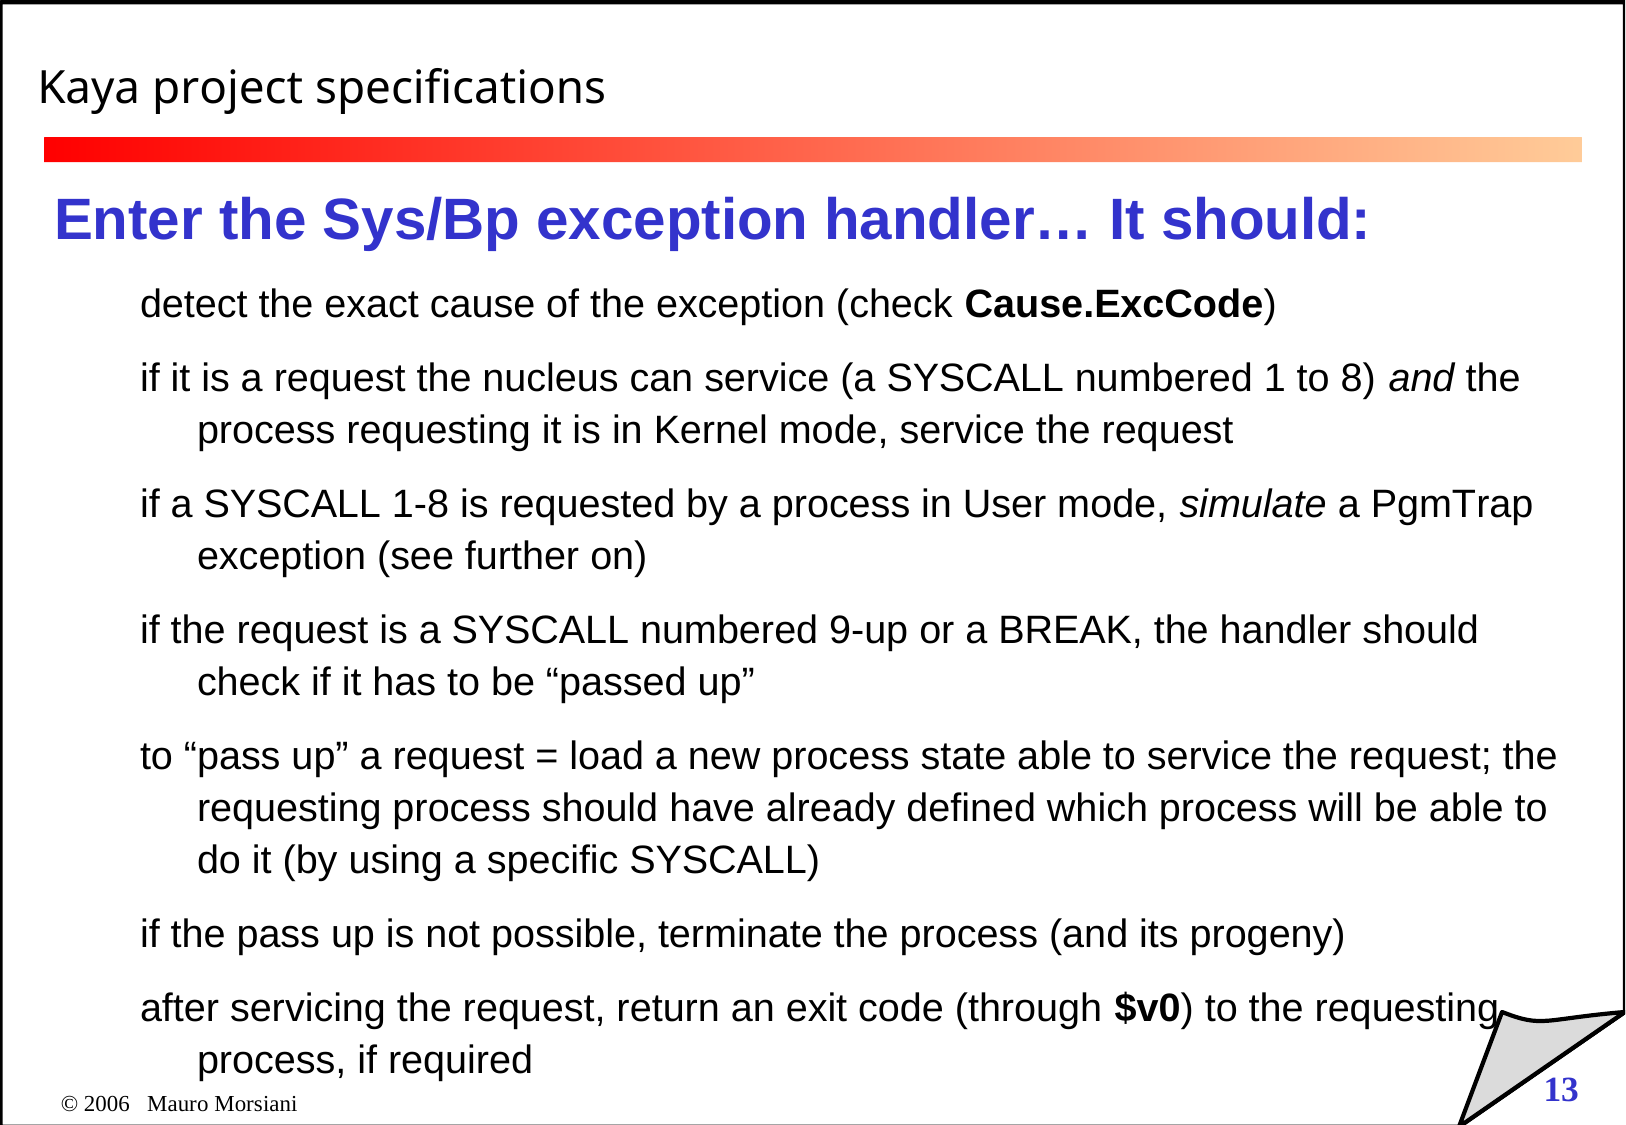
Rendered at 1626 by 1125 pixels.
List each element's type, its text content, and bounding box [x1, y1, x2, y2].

title Kaya project specifications [37, 44, 1588, 131]
list Enter the Sys/Bp exception handler… It should: detect the exact cause of the exception (check Cause.ExcCode) if it is a request the nucleus can service (a SYSCALL numbered 1 to 8) and the process requesting it is in Kernel mode, service the request if a SYSCALL 1-8 is requested by a process in User mode, simulate a PgmTrap exception (see further on) if the request is a SYSCALL numbered 9-up or a BREAK, the handler should check if it has to be “passed up” to “pass up” a request = load a new process state able to service the request; the requesting process should have already defined which process will be able to do it (by using a specific SYSCALL) if the pass up is not possible, terminate the process (and its progeny) after servicing the request, return an exit code (through $v0) to the requesting process, if required [54, 187, 1571, 1125]
